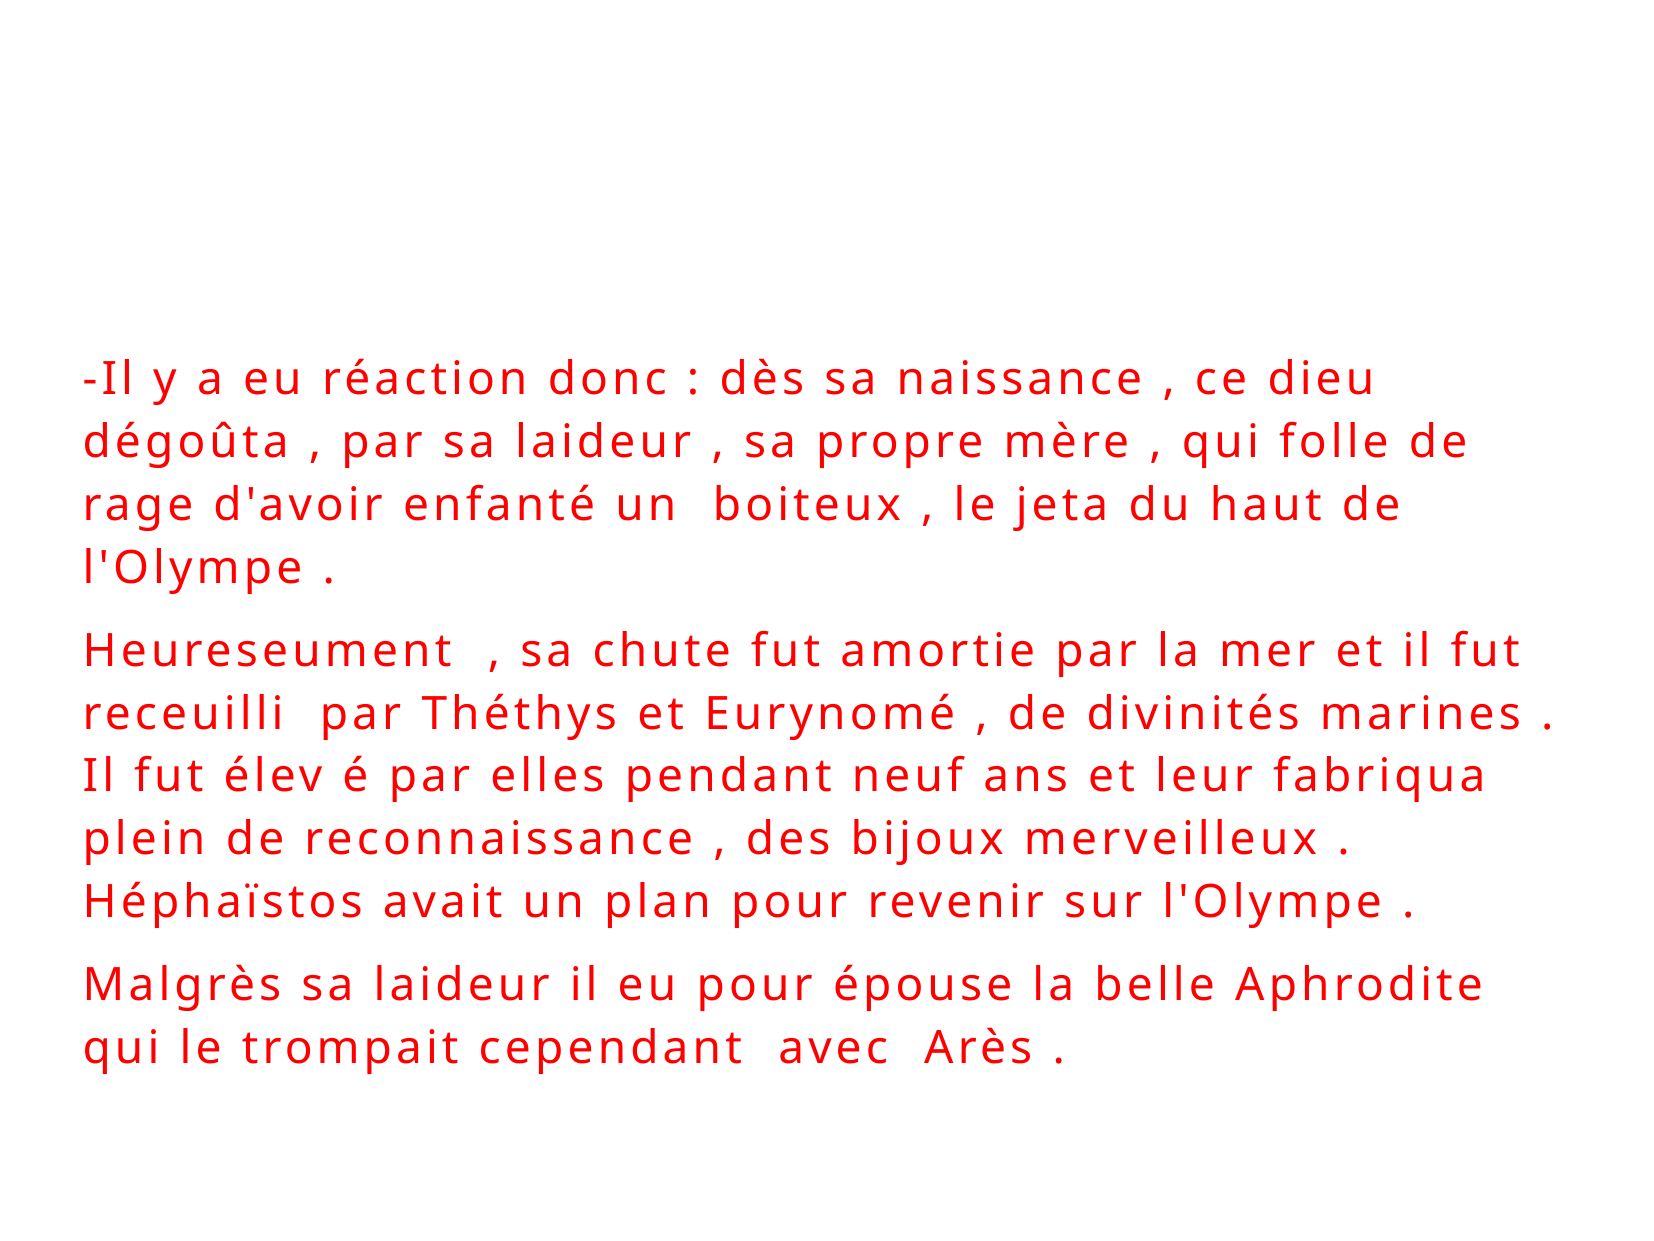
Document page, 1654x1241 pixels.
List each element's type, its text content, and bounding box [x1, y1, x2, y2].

list -Il y a eu réaction donc : dès sa naissance , ce dieu dégoûta , par sa laideur , sa propre mère , qui folle de rage d'avoir enfanté un boiteux , le jeta du haut de l'Olympe . Heureseument , sa chute fut amortie par la mer et il fut receuilli par Théthys et Eurynomé , de divinités marines . Il fut élev é par elles pendant neuf ans et leur fabriqua plein de reconnaissance , des bijoux merveilleux . Héphaïstos avait un plan pour revenir sur l'Olympe . Malgrès sa laideur il eu pour épouse la belle Aphrodite qui le trompait cependant avec Arès . [82, 290, 1571, 1109]
